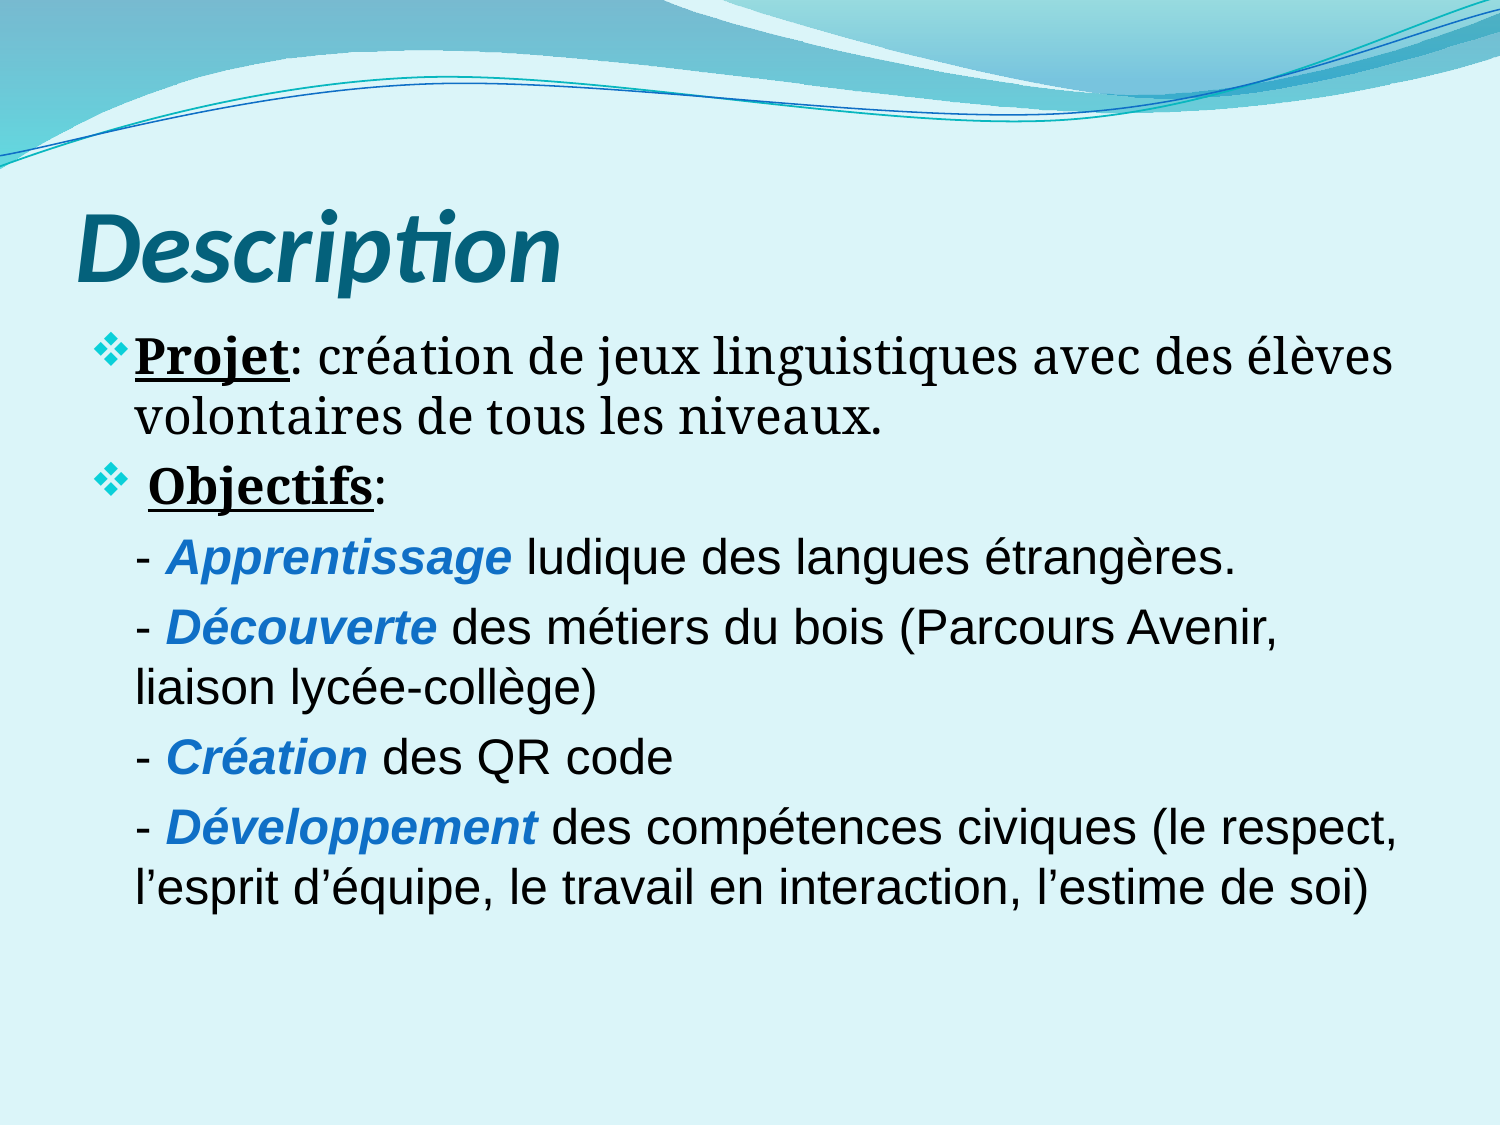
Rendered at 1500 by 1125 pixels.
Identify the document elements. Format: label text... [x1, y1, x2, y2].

list Projet: création de jeux linguistiques avec des élèves volontaires de tous les niveaux. Objectifs: - Apprentissage ludique des langues étrangères. - Découverte des métiers du bois (Parcours Avenir, liaison lycée-collège) - Création des QR code - Développement des compétences civiques (le respect, l’esprit d’équipe, le travail en interaction, l’estime de soi) [75, 317, 1425, 1038]
title Description [75, 115, 1425, 303]
